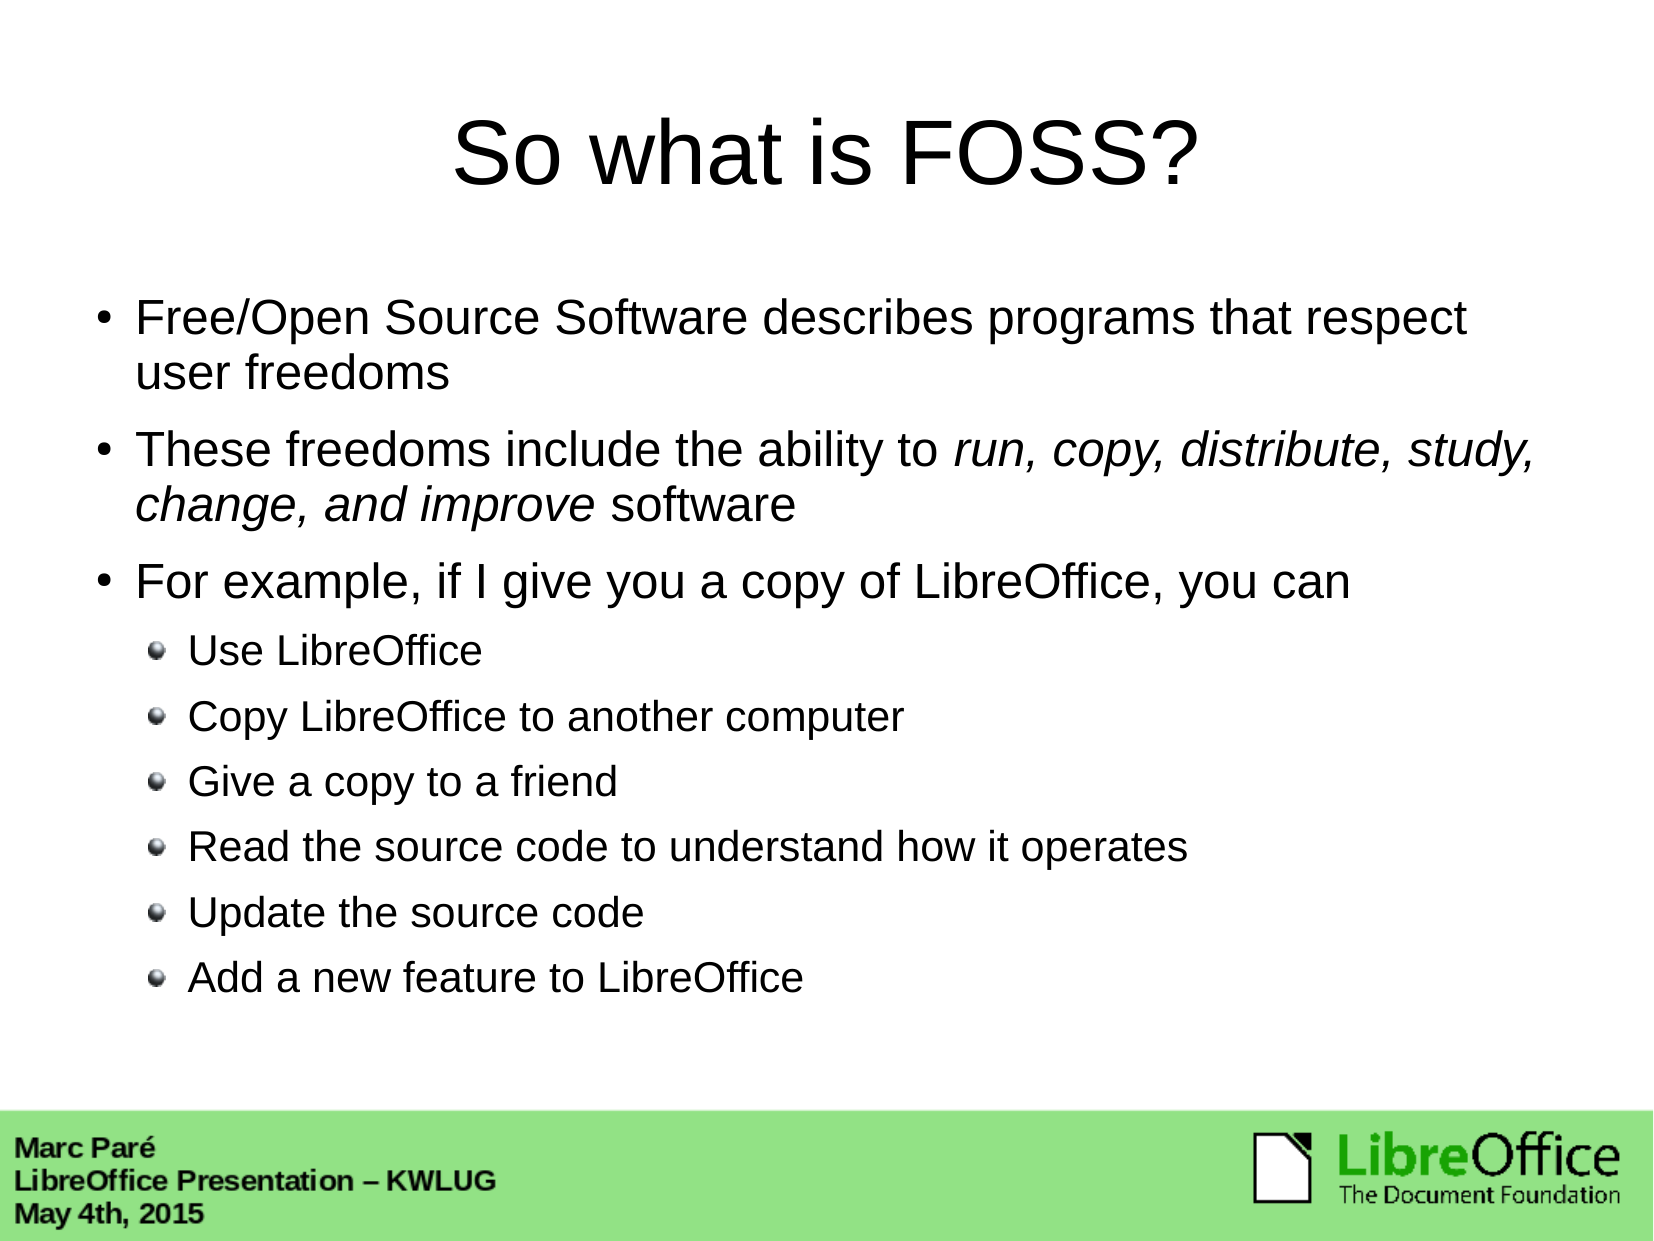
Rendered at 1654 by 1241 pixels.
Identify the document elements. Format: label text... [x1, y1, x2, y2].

list Free/Open Source Software describes programs that respect user freedoms These freedoms include the ability to run, copy, distribute, study, change, and improve software For example, if I give you a copy of LibreOffice, you can Use LibreOffice Copy LibreOffice to another computer Give a copy to a friend Read the source code to understand how it operates Update the source code Add a new feature to LibreOffice [82, 290, 1571, 1010]
picture [0, 0, 1654, 1241]
title So what is FOSS? [82, 49, 1571, 257]
